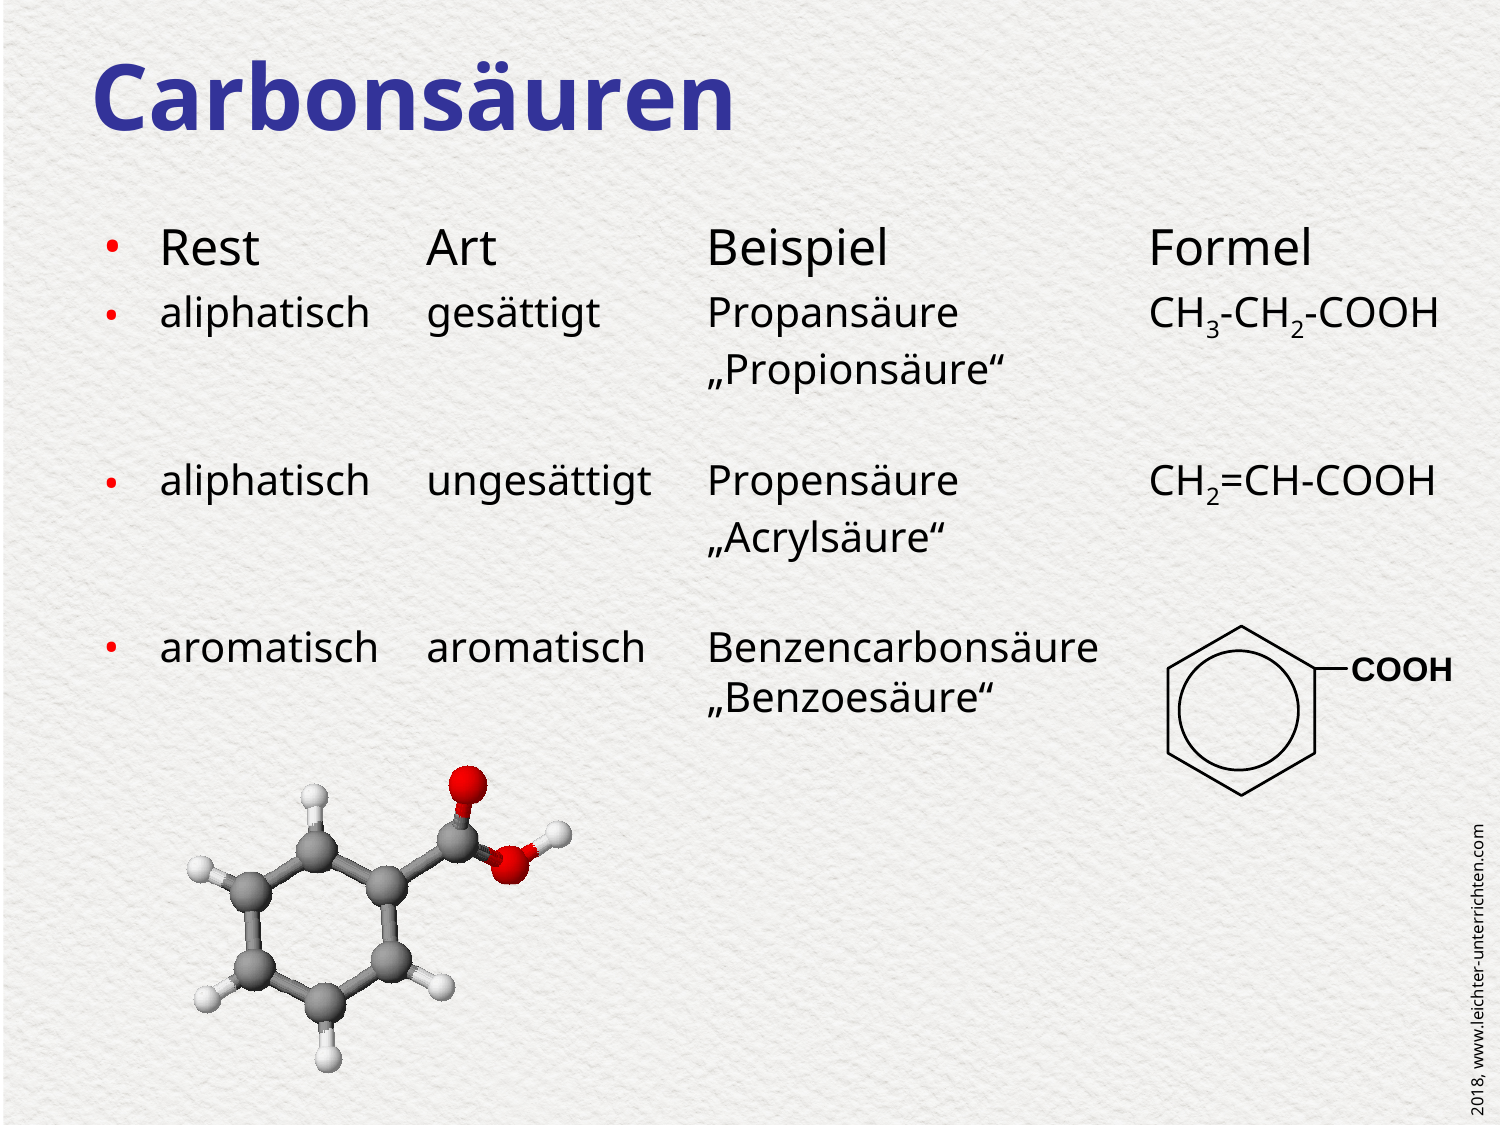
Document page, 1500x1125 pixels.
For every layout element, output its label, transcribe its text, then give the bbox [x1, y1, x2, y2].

chart [1163, 621, 1453, 801]
list Rest Art Beispiel Formel aliphatisch gesättigt Propansäure CH3-CH2-COOH „Propionsäure“ aliphatisch ungesättigt Propensäure CH2=CH-COOH „Acrylsäure“ aromatisch aromatisch Benzencarbonsäure „Benzoesäure“ [88, 208, 1500, 1094]
picture [183, 763, 573, 1074]
picture [3, 0, 1500, 1125]
title Carbonsäuren [75, 0, 1426, 188]
